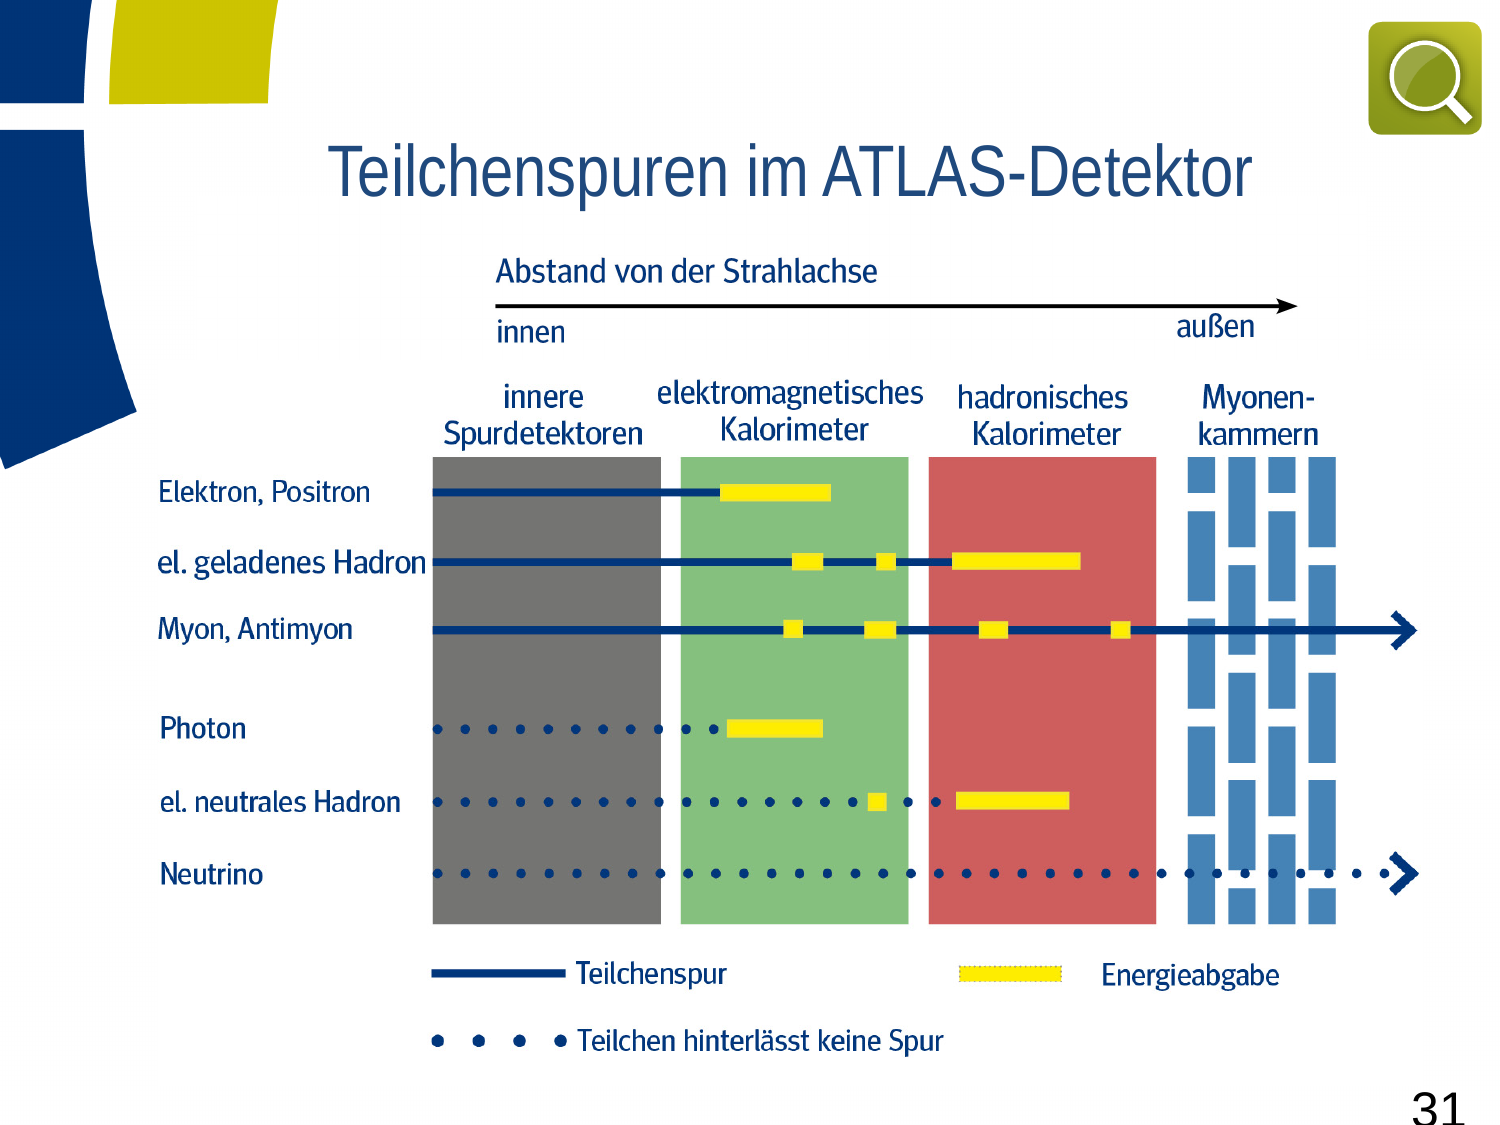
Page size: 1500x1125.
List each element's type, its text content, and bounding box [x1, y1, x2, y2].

text_box <number> [1132, 1069, 1483, 1125]
title Teilchenspuren im ATLAS-Detektor [312, 101, 1400, 233]
picture [0, 0, 1500, 1125]
